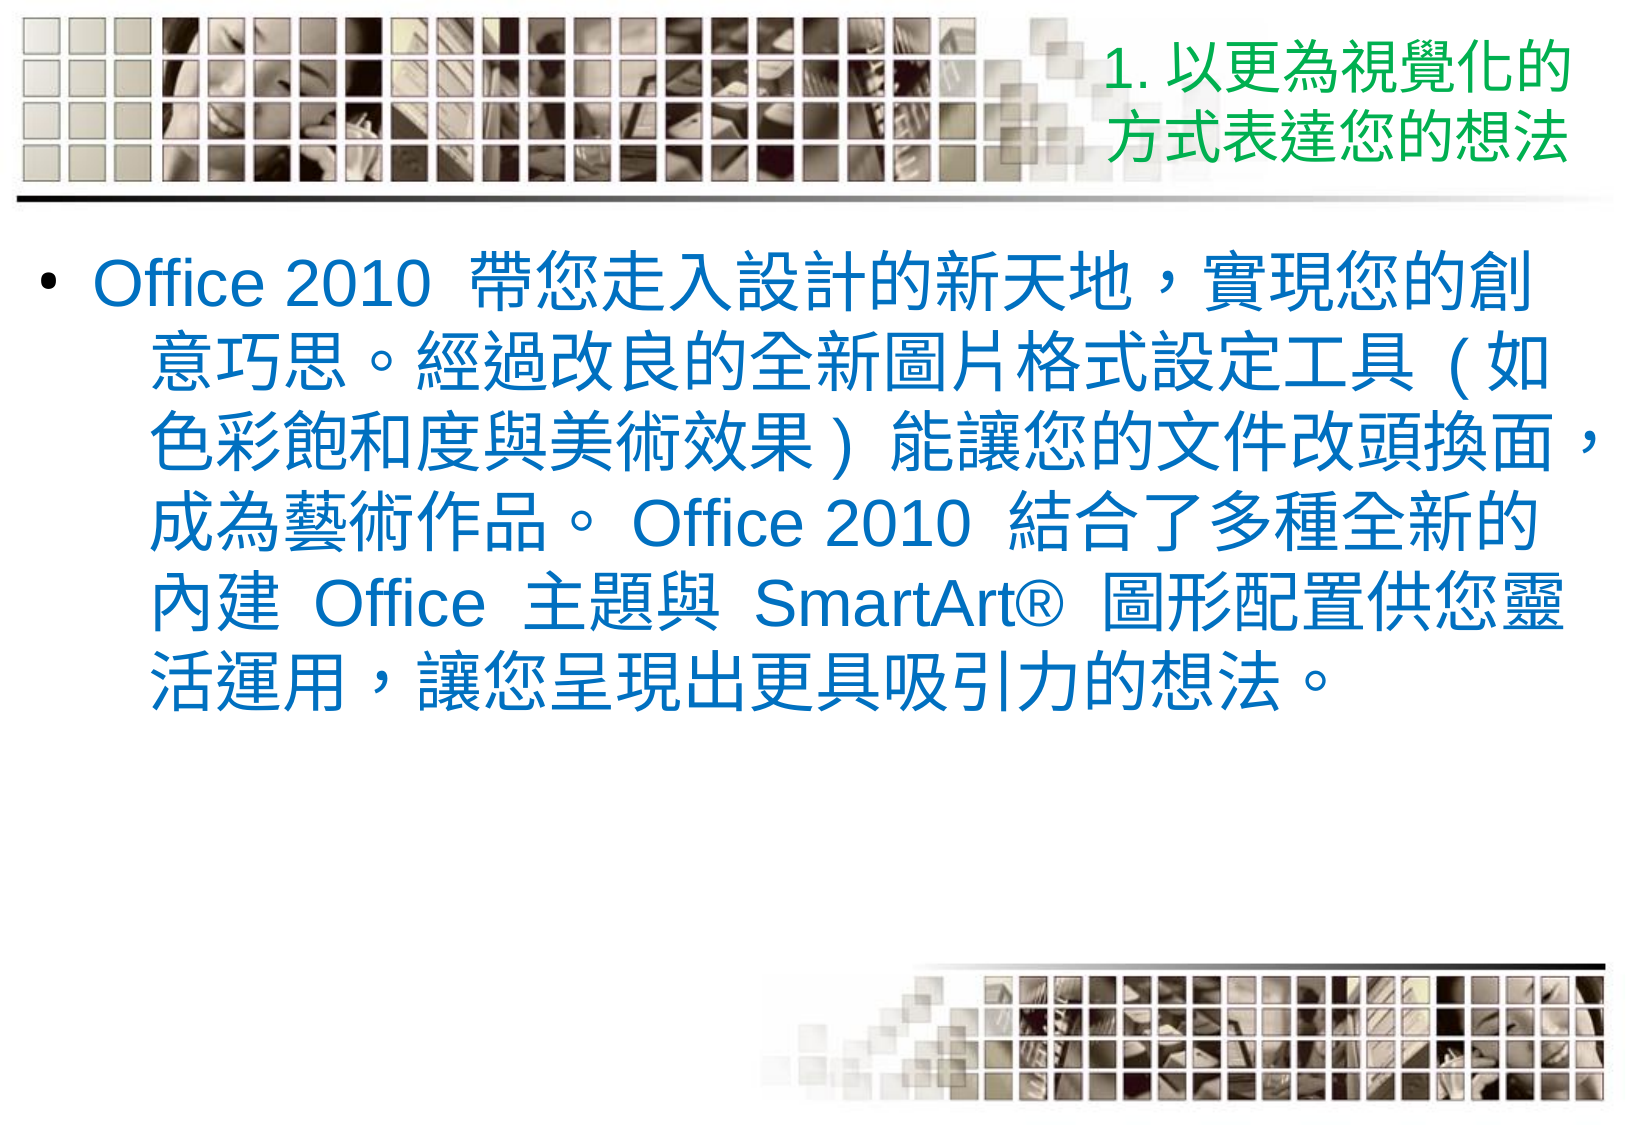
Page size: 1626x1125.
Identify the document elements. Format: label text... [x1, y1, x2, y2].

title 1.以更為視覺化的方式表達您的想法 [1072, 19, 1604, 183]
list Office 2010 帶您走入設計的新天地，實現您的創意巧思。經過改良的全新圖片格式設定工具 (如色彩飽和度與美術效果) 能讓您的文件改頭換面，成為藝術作品。Office 2010 結合了多種全新的內建 Office 主題與 SmartArt® 圖形配置供您靈活運用，讓您呈現出更具吸引力的想法。 [21, 231, 1604, 941]
